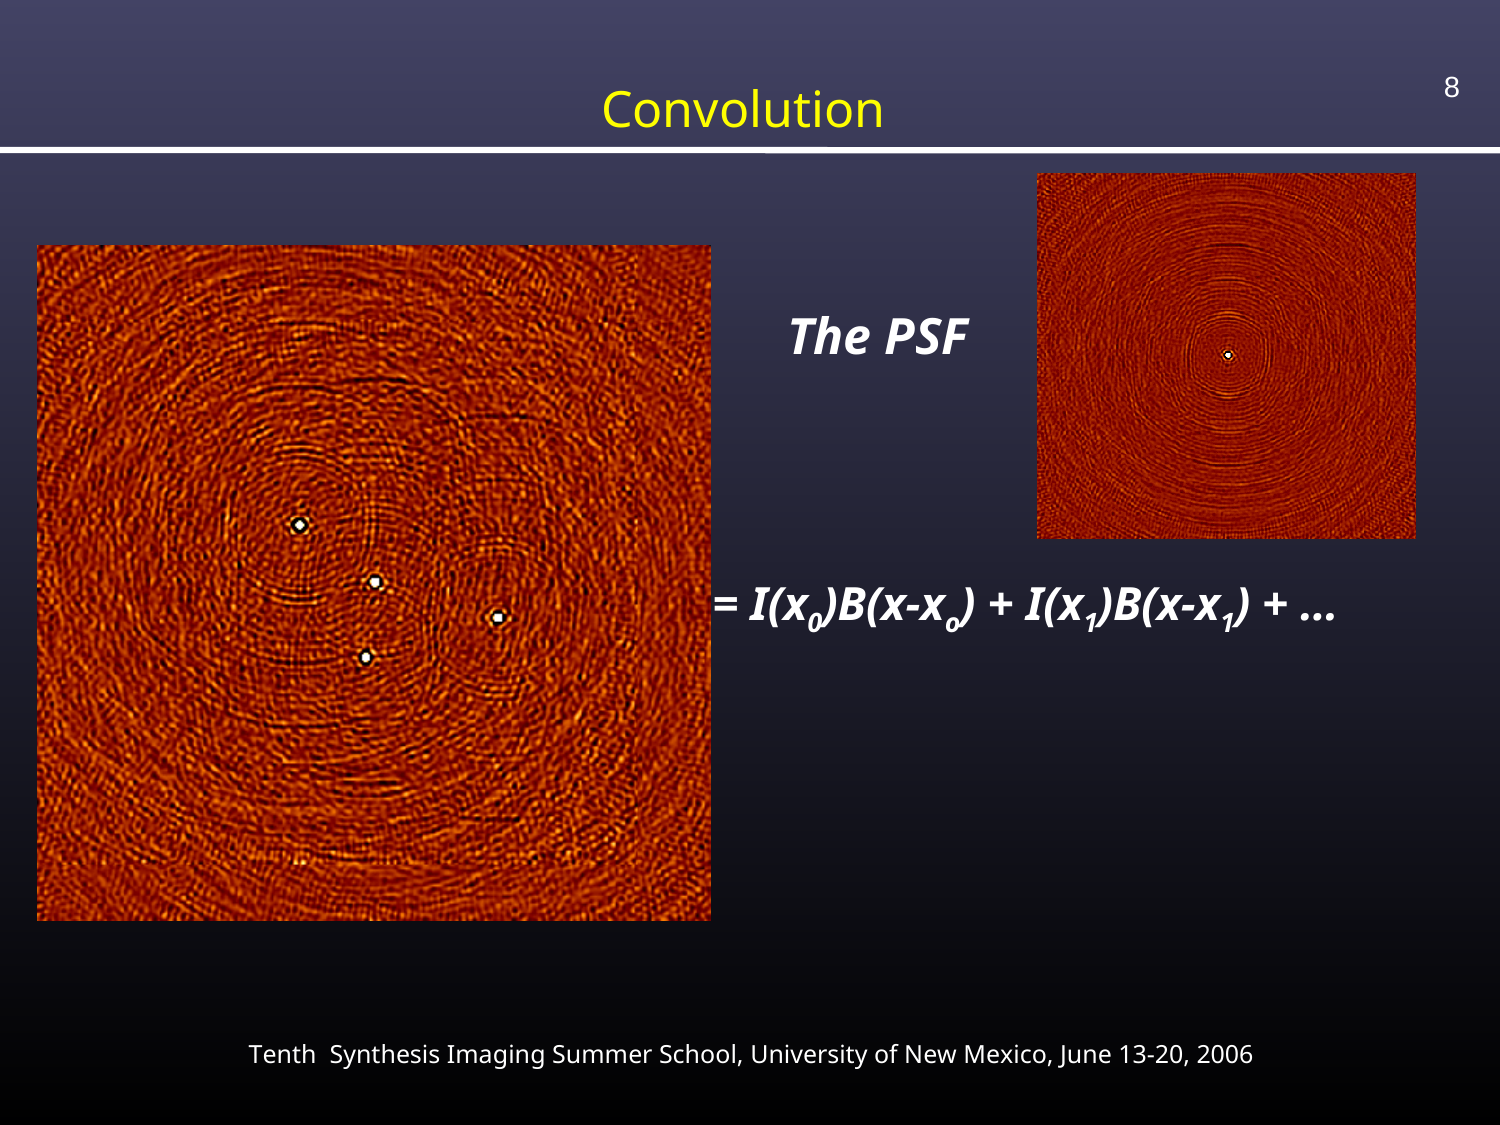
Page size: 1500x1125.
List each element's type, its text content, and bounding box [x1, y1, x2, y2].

text_box The PSF [772, 292, 1026, 383]
picture [1037, 173, 1416, 539]
title Convolution [112, 60, 1375, 151]
text_box = I(x0)B(x-xo) + I(x1)B(x-x1) + … [697, 564, 1500, 659]
picture [37, 245, 711, 921]
